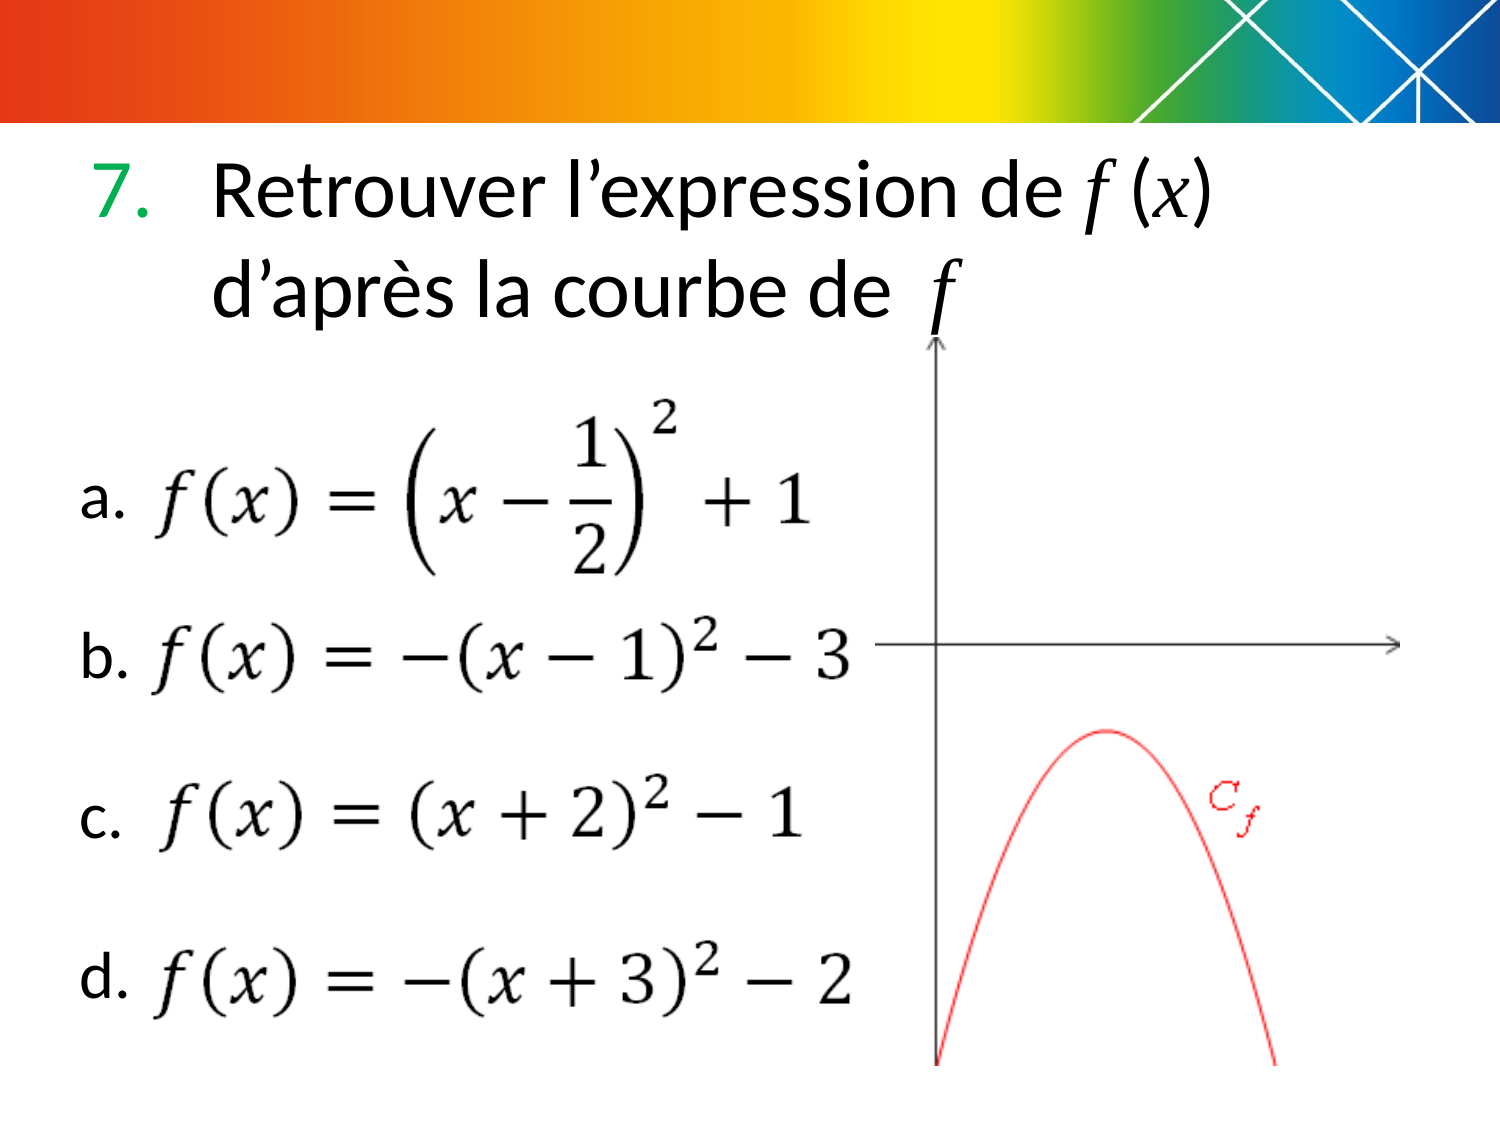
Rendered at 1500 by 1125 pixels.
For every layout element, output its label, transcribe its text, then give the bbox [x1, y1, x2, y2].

title Retrouver l’expression de f (x) d’après la courbe de f [75, 126, 1426, 342]
text_box a. b. c. d. [64, 444, 773, 1020]
picture [1340, 0, 1500, 123]
picture [135, 337, 1400, 1066]
picture [0, 0, 1359, 123]
